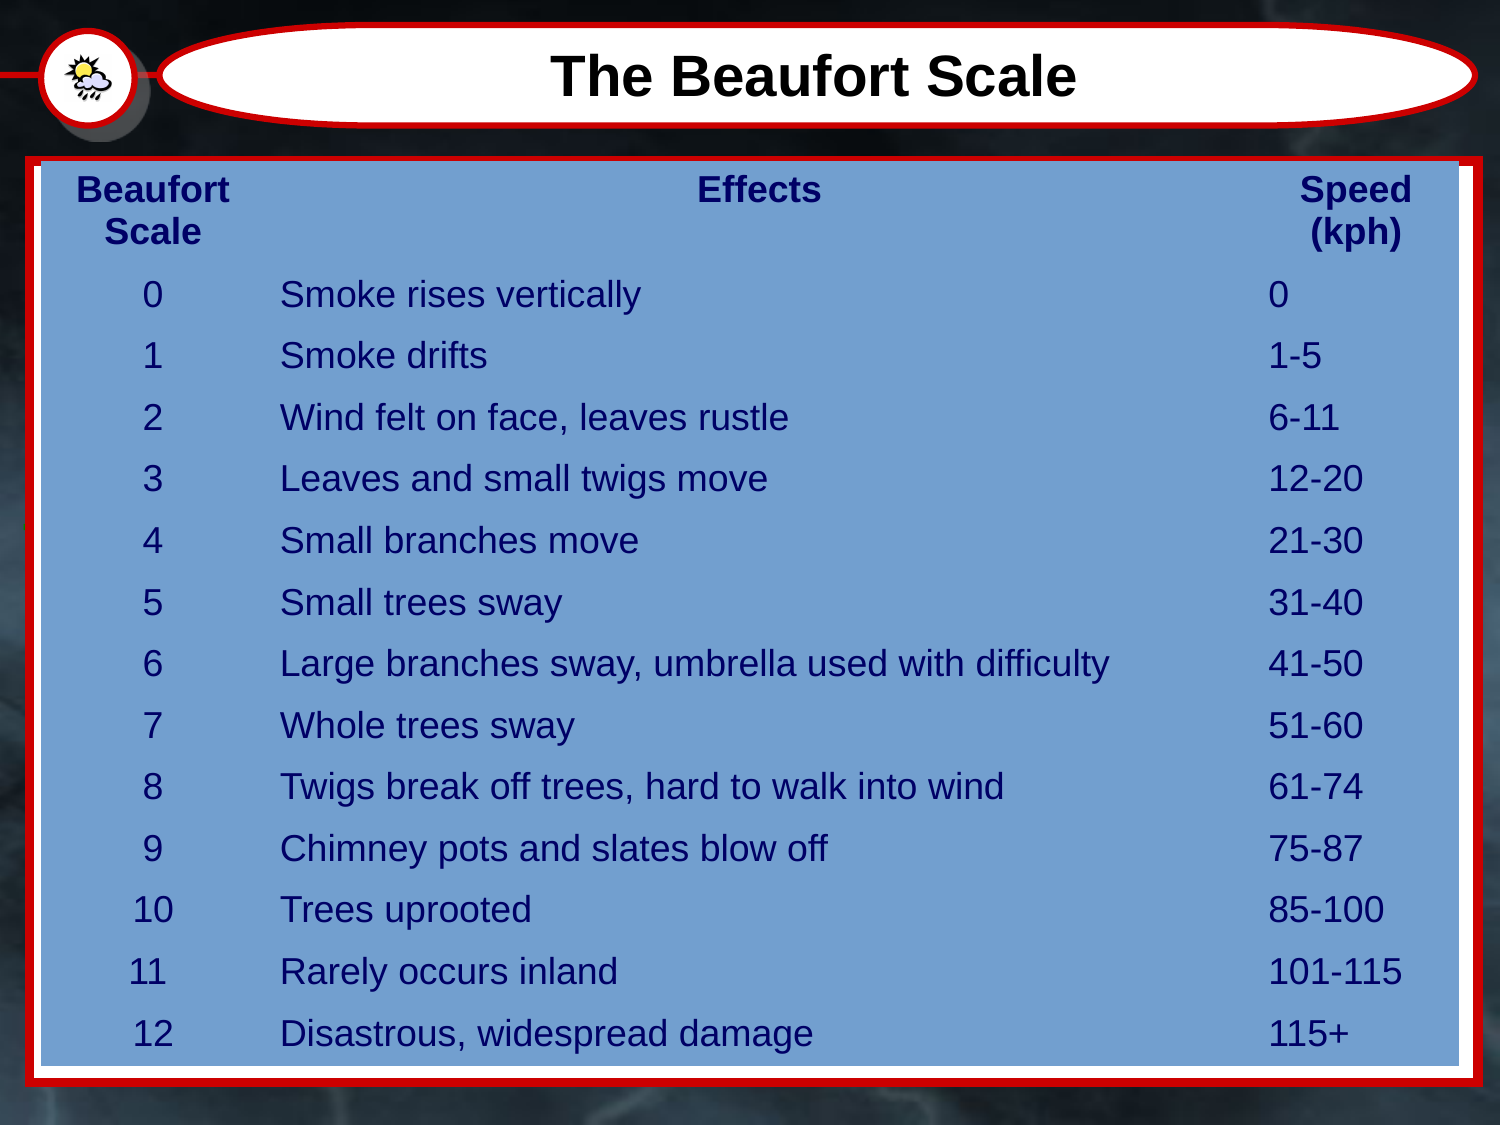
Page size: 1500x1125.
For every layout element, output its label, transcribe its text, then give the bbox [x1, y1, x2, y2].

table_cell 51-60 [1254, 697, 1459, 758]
table_cell 10 [41, 881, 265, 943]
table_cell 115+ [1254, 1005, 1459, 1066]
table_cell 61-74 [1254, 758, 1459, 820]
table_cell Chimney pots and slates blow off [265, 820, 1254, 881]
table_cell 101-115 [1254, 943, 1459, 1005]
text_box [41, 30, 135, 126]
text_box [29, 161, 1478, 1082]
table_cell 6-11 [1254, 389, 1459, 450]
table_cell 2 [41, 389, 265, 450]
text_box The Beaufort Scale [265, 31, 1364, 117]
table_cell 31-40 [1254, 574, 1459, 635]
table_cell 85-100 [1254, 881, 1459, 943]
table_cell Smoke rises vertically [265, 266, 1254, 327]
table_cell Small branches move [265, 512, 1254, 574]
table_cell 0 [1254, 266, 1459, 327]
table_cell 5 [41, 574, 265, 635]
table_cell 21-30 [1254, 512, 1459, 574]
table_cell 8 [41, 758, 265, 820]
table_cell 12-20 [1254, 450, 1459, 512]
picture [64, 54, 112, 102]
table_cell 12 [41, 1005, 265, 1066]
table_cell Leaves and small twigs move [265, 450, 1254, 512]
table_cell 0 [41, 266, 265, 327]
table_cell Twigs break off trees, hard to walk into wind [265, 758, 1254, 820]
table_cell 3 [41, 450, 265, 512]
table_cell Smoke drifts [265, 327, 1254, 389]
table_cell 4 [41, 512, 265, 574]
table_cell Rarely occurs inland [265, 943, 1254, 1005]
table_cell Large branches sway, umbrella used with difficulty [265, 635, 1254, 697]
table_cell 6 [41, 635, 265, 697]
text_box [159, 24, 1475, 126]
table_cell Disastrous, widespread damage [265, 1005, 1254, 1066]
table_cell Whole trees sway [265, 697, 1254, 758]
table_header Speed (kph) [1254, 161, 1459, 266]
table_cell 9 [41, 820, 265, 881]
table_cell Trees uprooted [265, 881, 1254, 943]
table_header Beaufort Scale [41, 161, 265, 266]
table_cell Small trees sway [265, 574, 1254, 635]
table_cell 1-5 [1254, 327, 1459, 389]
table_cell 7 [41, 697, 265, 758]
table_cell Wind felt on face, leaves rustle [265, 389, 1254, 450]
table_cell 1 [41, 327, 265, 389]
table_header Effects [265, 161, 1254, 266]
table_cell 11 [41, 943, 265, 1005]
table_cell 41-50 [1254, 635, 1459, 697]
table_cell 75-87 [1254, 820, 1459, 881]
